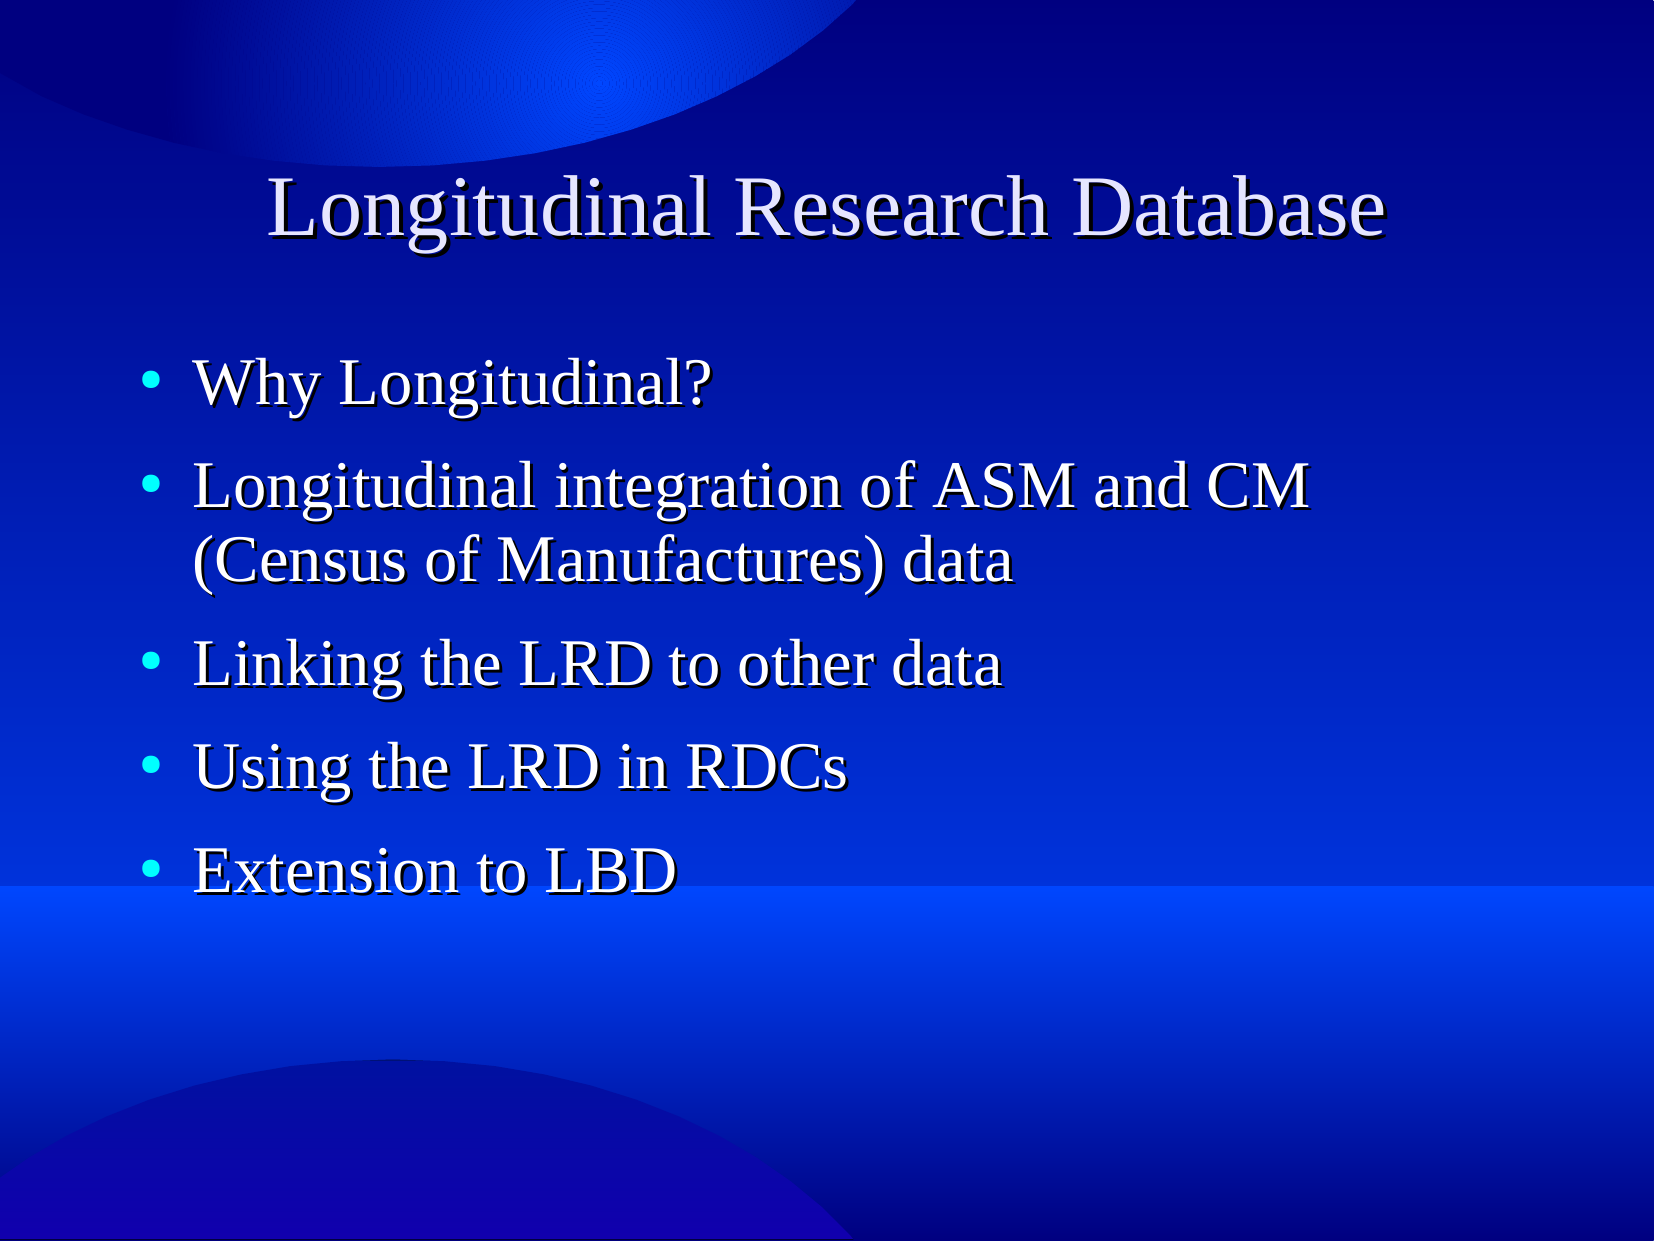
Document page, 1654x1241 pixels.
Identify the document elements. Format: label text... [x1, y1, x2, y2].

list Why Longitudinal? Longitudinal integration of ASM and CM (Census of Manufactures) data Linking the LRD to other data Using the LRD in RDCs Extension to LBD [121, 344, 1534, 1164]
title Longitudinal Research Database [121, 102, 1534, 310]
